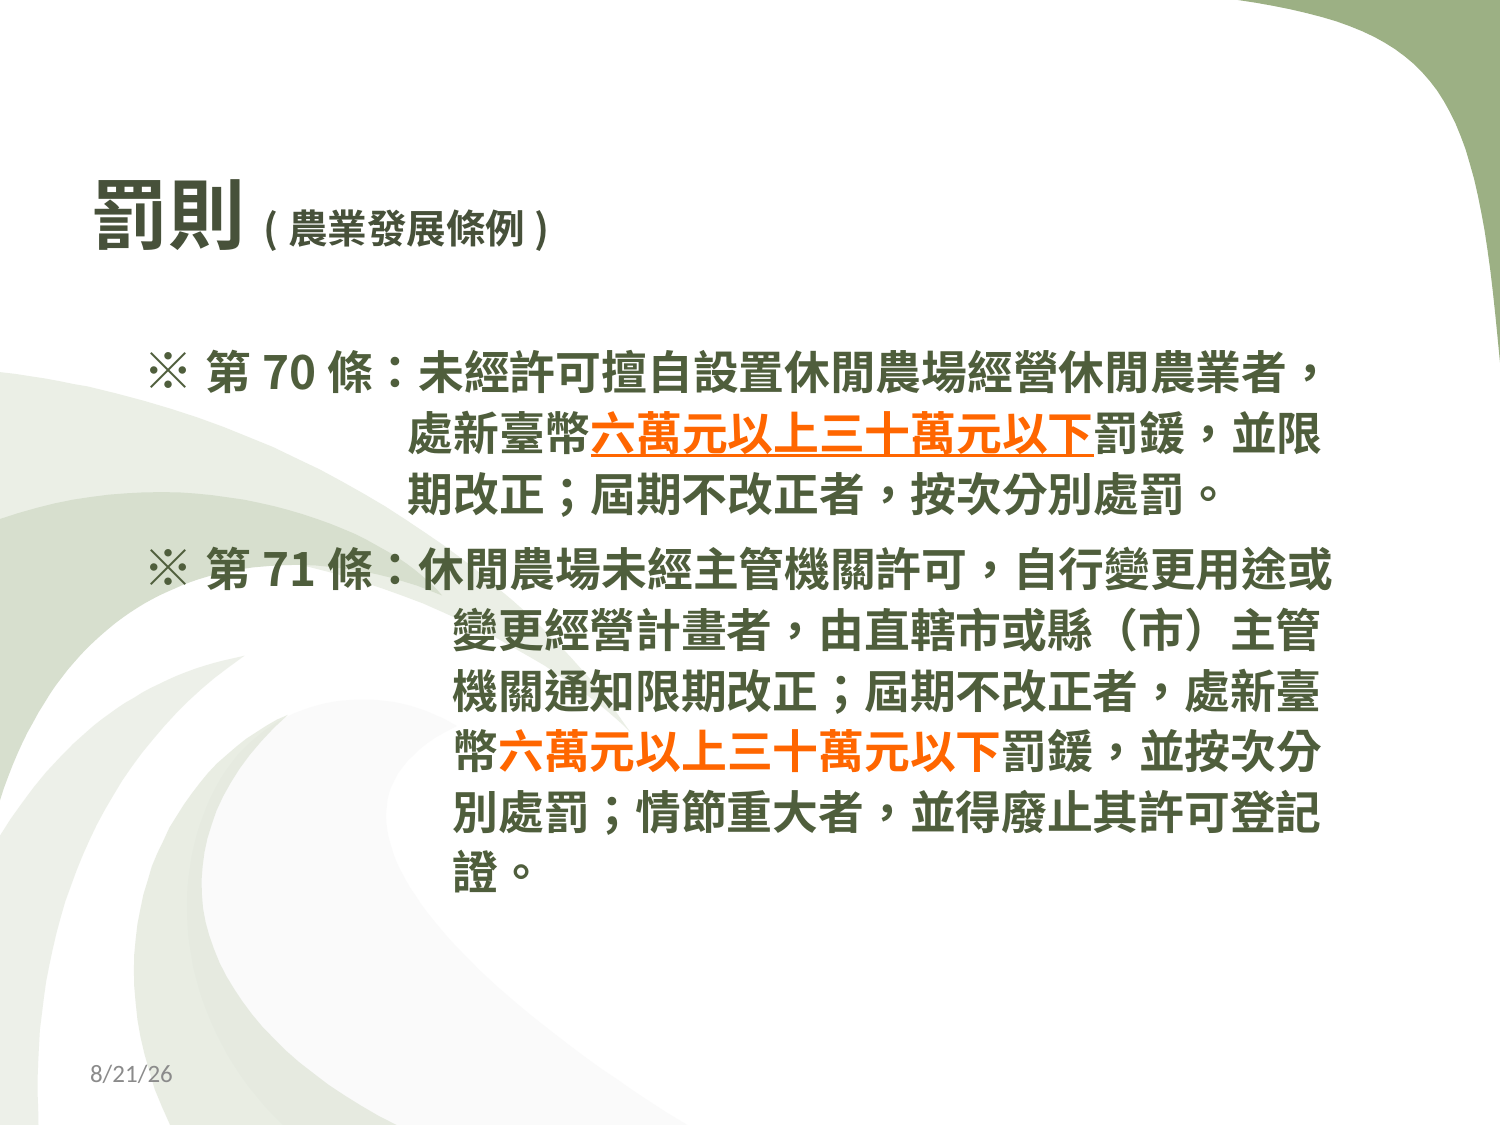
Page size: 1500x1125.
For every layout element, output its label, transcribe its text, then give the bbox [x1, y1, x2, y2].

slide_number 11/8/18 [75, 1042, 425, 1103]
list ※第70條：未經許可擅自設置休閒農場經營休閒農業者，處新臺幣六萬元以上三十萬元以下罰鍰，並限期改正；屆期不改正者，按次分別處罰。 ※第71條：休閒農場未經主管機關許可，自行變更用途或變更經營計畫者，由直轄市或縣（市）主管機關通知限期改正；屆期不改正者，處新臺幣六萬元以上三十萬元以下罰鍰，並按次分別處罰；情節重大者，並得廢止其許可登記證。 [128, 326, 1376, 988]
title 罰則(農業發展條例) [76, 160, 1427, 265]
